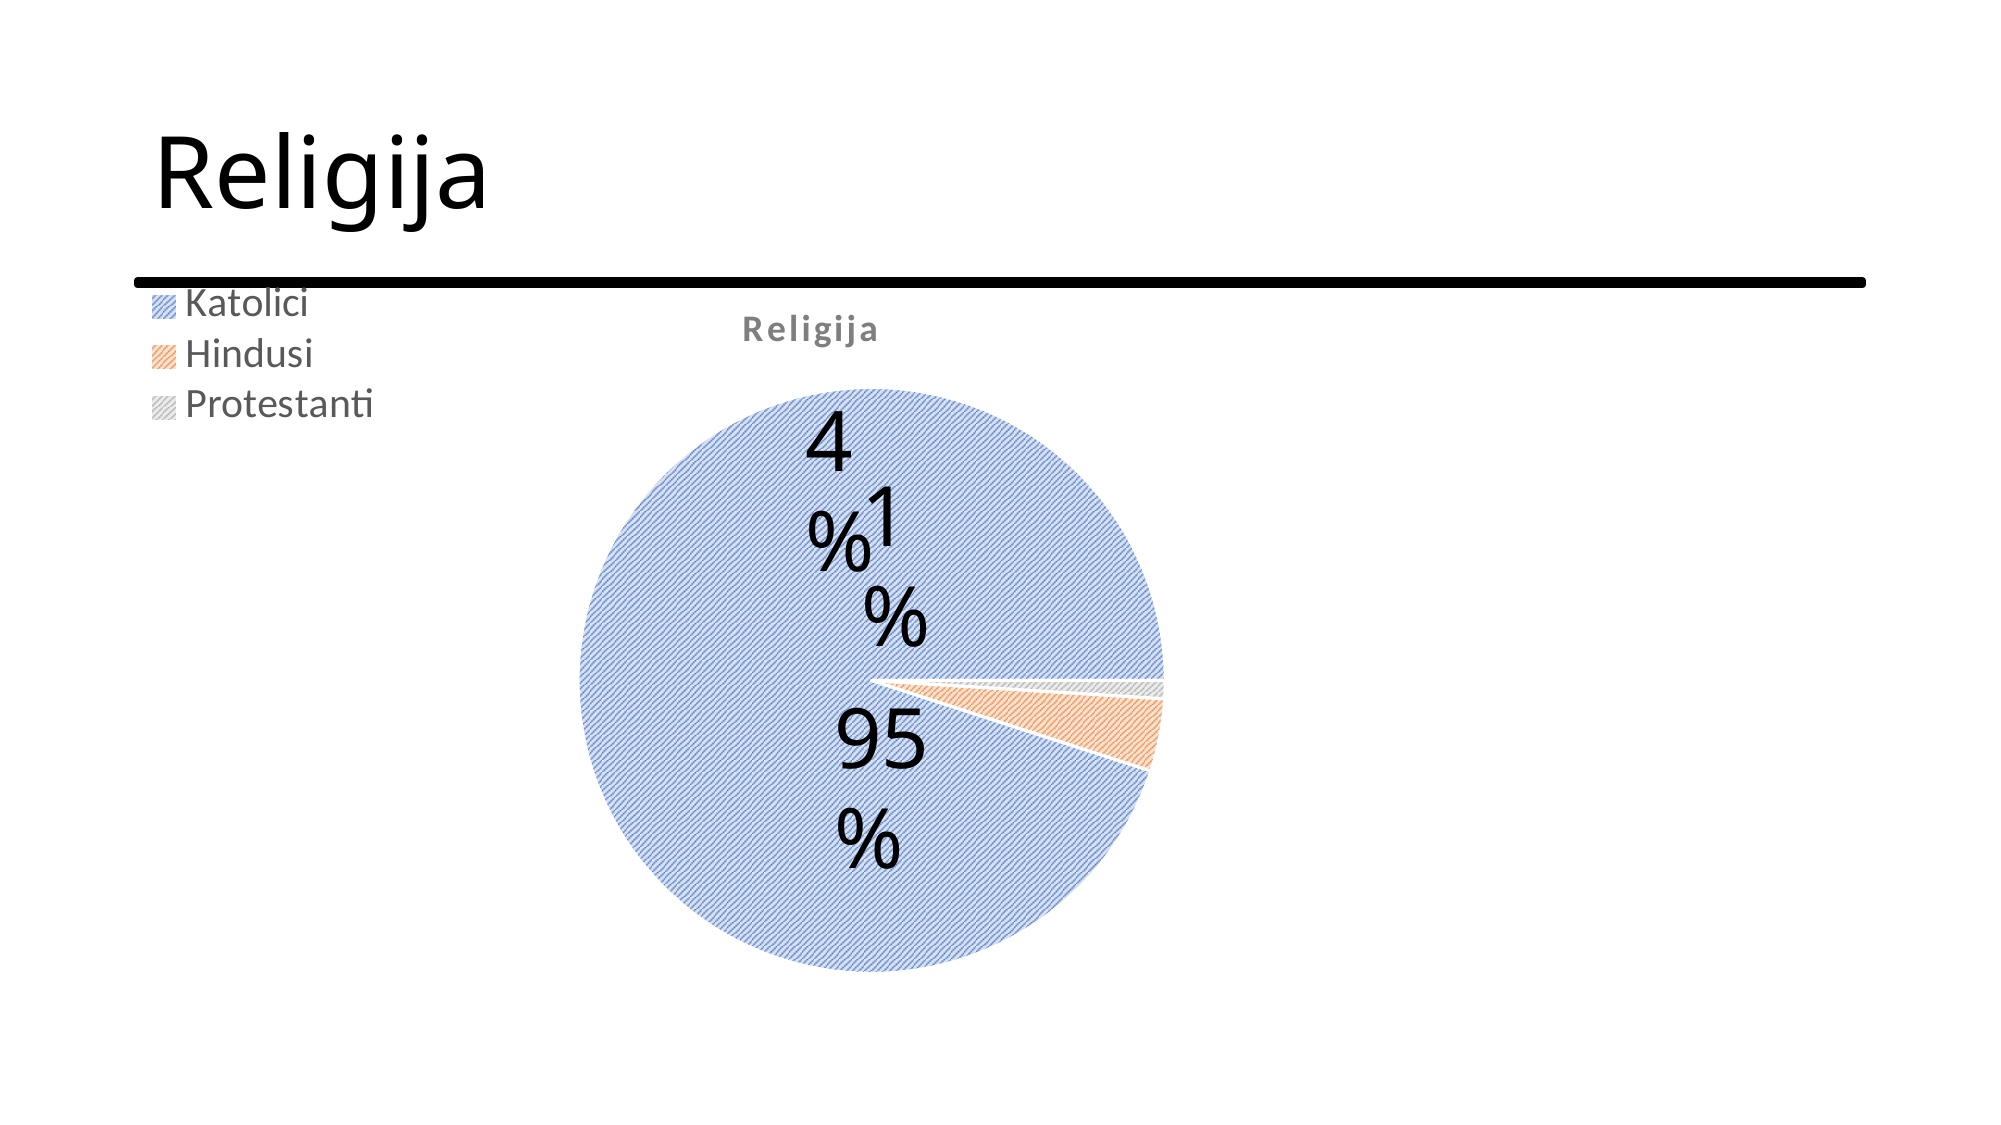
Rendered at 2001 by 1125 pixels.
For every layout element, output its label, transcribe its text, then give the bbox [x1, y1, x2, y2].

text_box 95% [819, 678, 949, 840]
text_box 4% [790, 380, 935, 531]
title Religija [137, 59, 1863, 277]
chart [137, 277, 1863, 976]
text_box 1% [846, 455, 991, 606]
